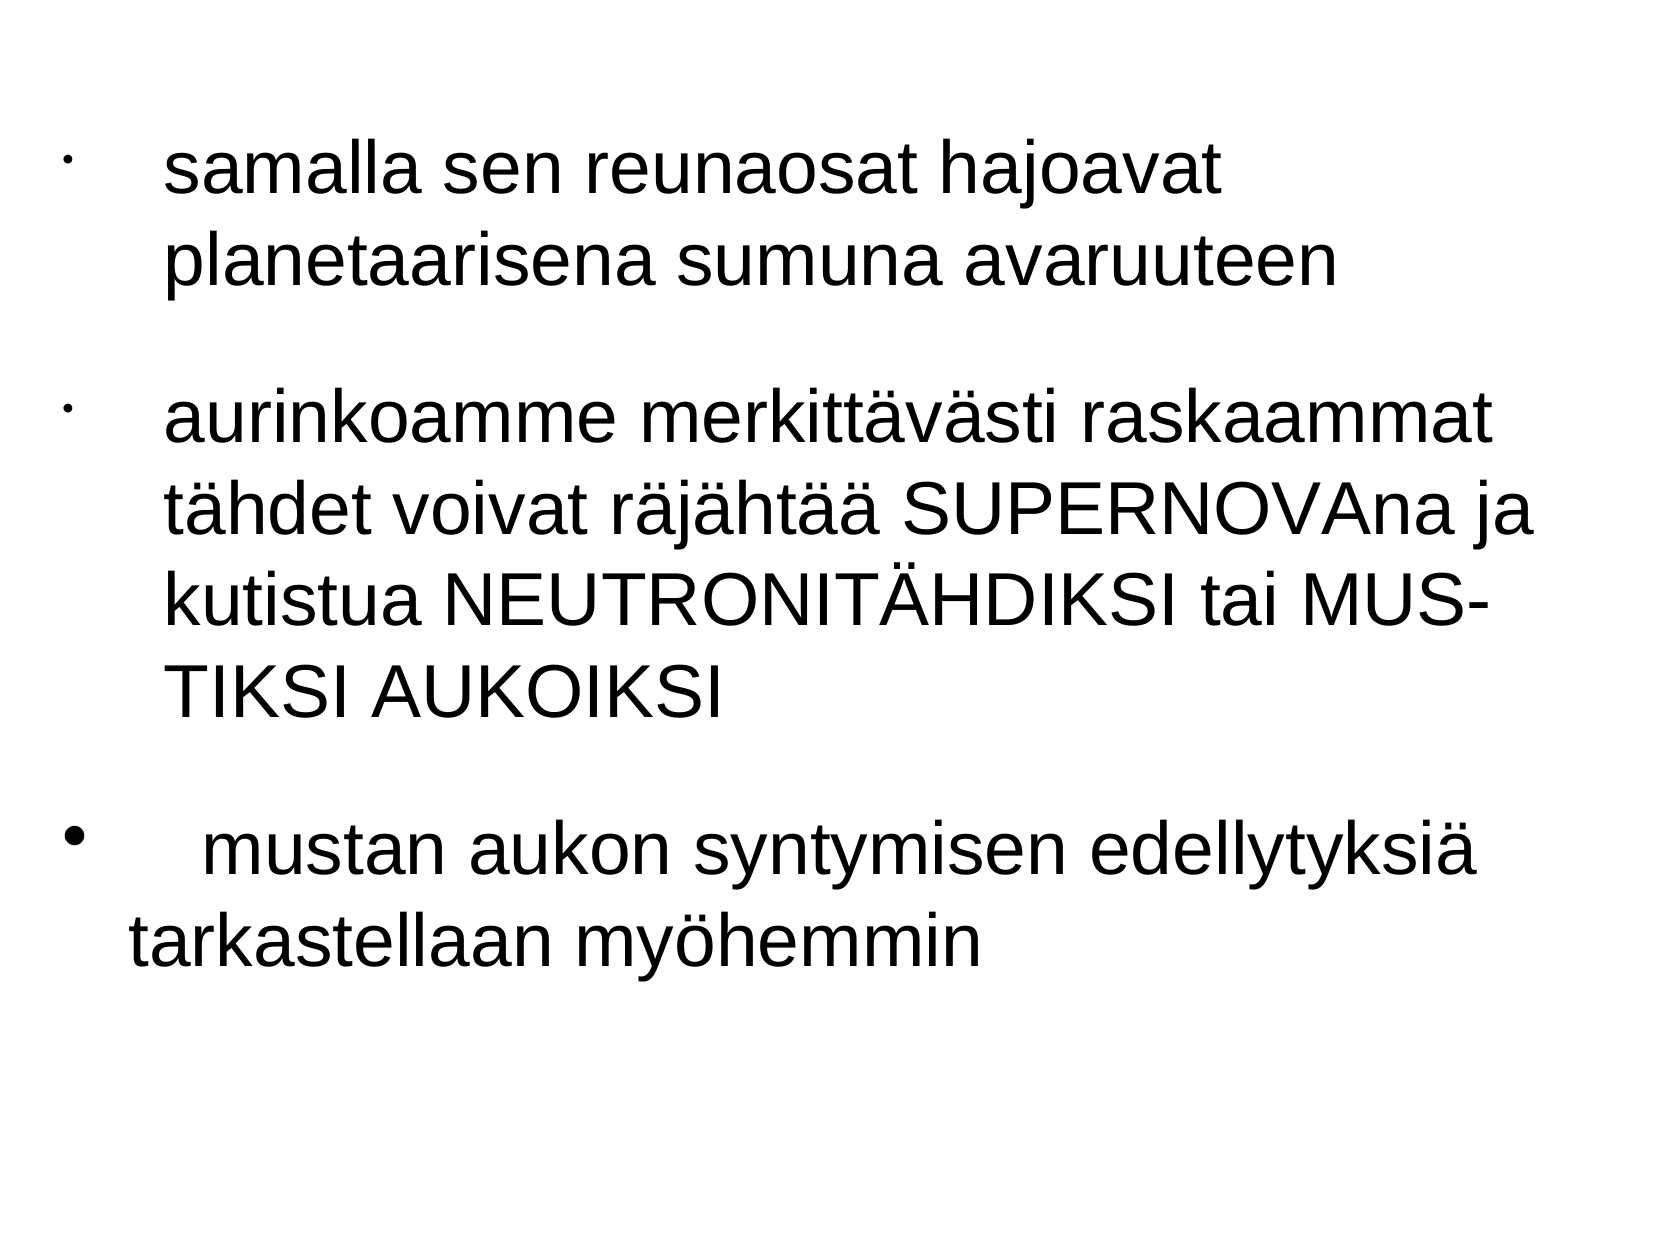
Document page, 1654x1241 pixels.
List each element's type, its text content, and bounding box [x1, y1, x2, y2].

text_box samalla sen reunaosat hajoavat planetaarisena sumuna avaruuteen aurinkoamme merkittävästi raskaammat tähdet voivat räjähtää SUPERNOVAna ja kutistua NEUTRONITÄHDIKSI tai MUS-TIKSI AUKOIKSI mustan aukon syntymisen edellytyksiä tarkastellaan myöhemmin [47, 109, 1654, 733]
